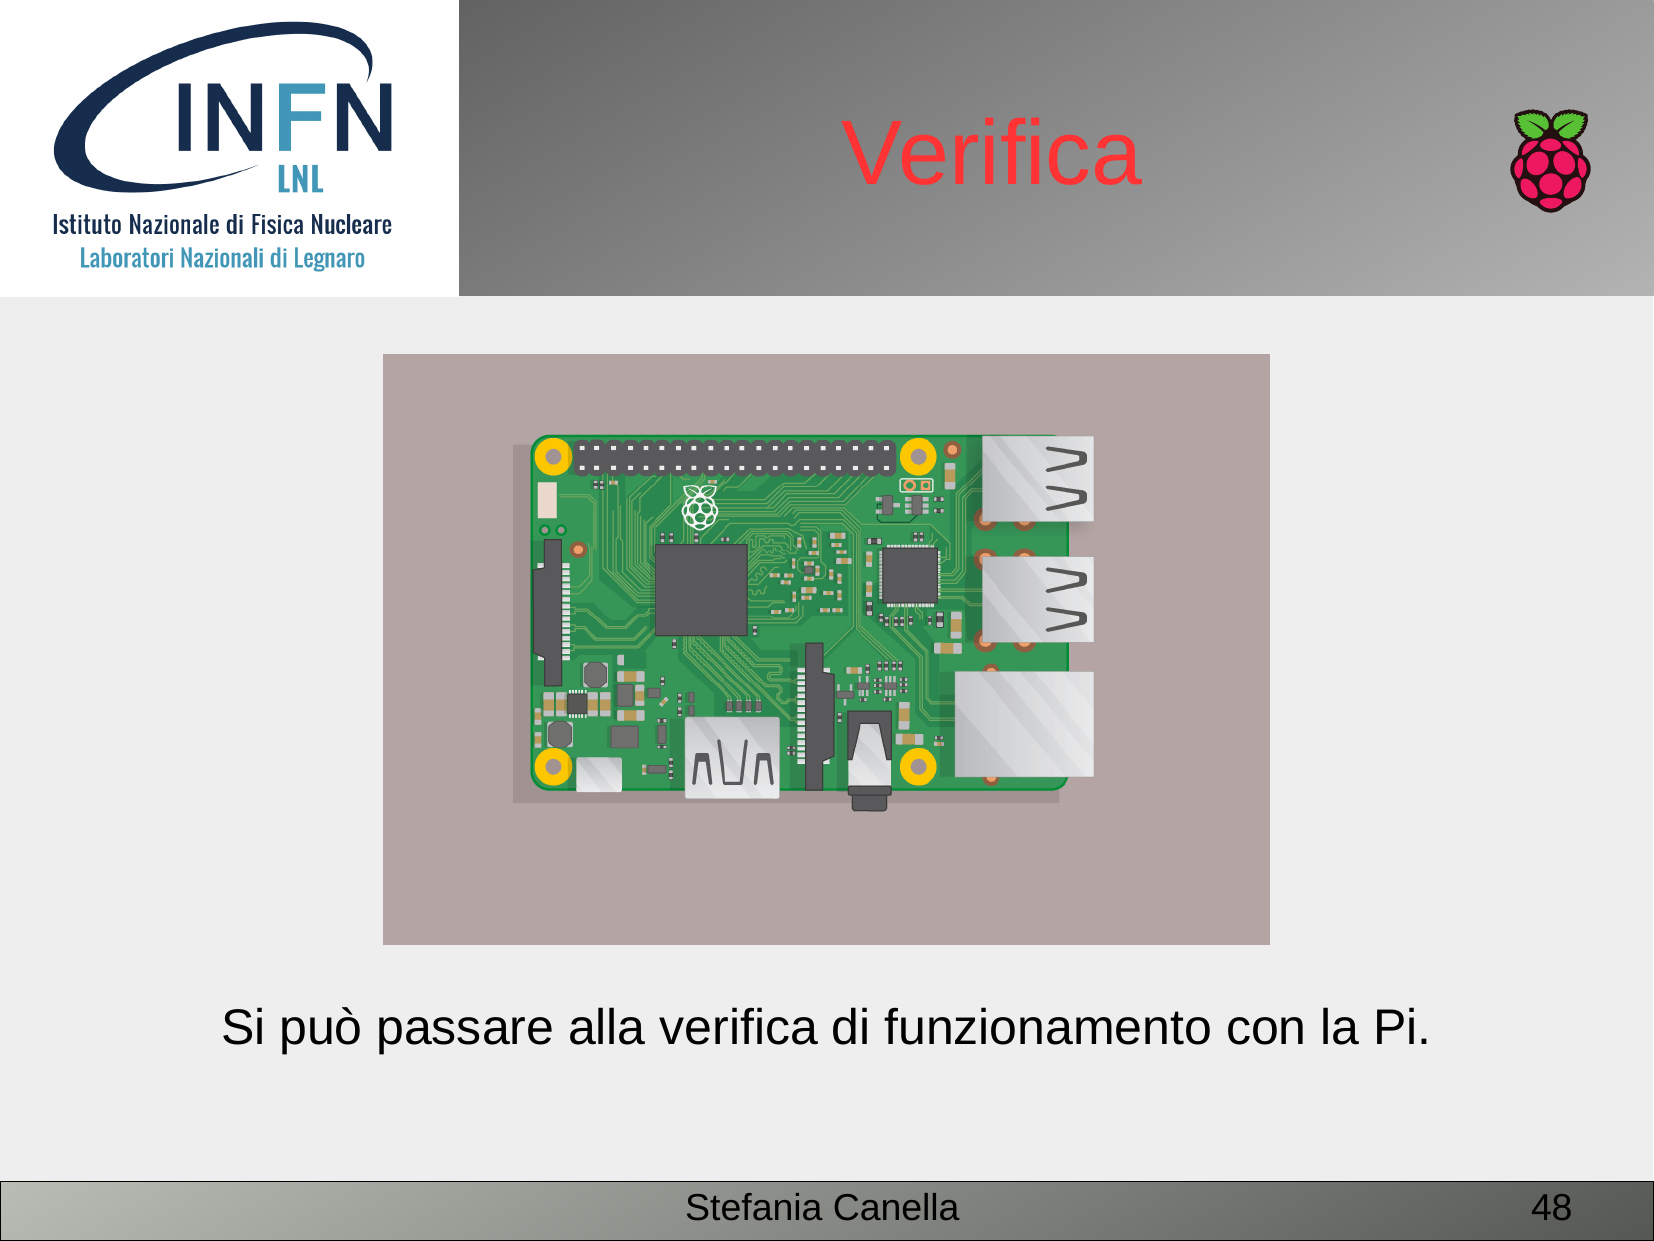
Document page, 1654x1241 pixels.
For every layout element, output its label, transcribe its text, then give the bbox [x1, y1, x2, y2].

text_box [459, 0, 1654, 296]
text_box Si può passare alla verifica di funzionamento con la Pi. [206, 992, 1448, 1070]
text_box Stefania Canella [670, 1178, 984, 1241]
text_box [984, 1181, 1516, 1241]
picture [0, 0, 459, 297]
text_box [0, 1181, 670, 1241]
title Verifica [459, 49, 1571, 257]
text_box 34 [1516, 1178, 1654, 1241]
picture [383, 354, 1270, 945]
